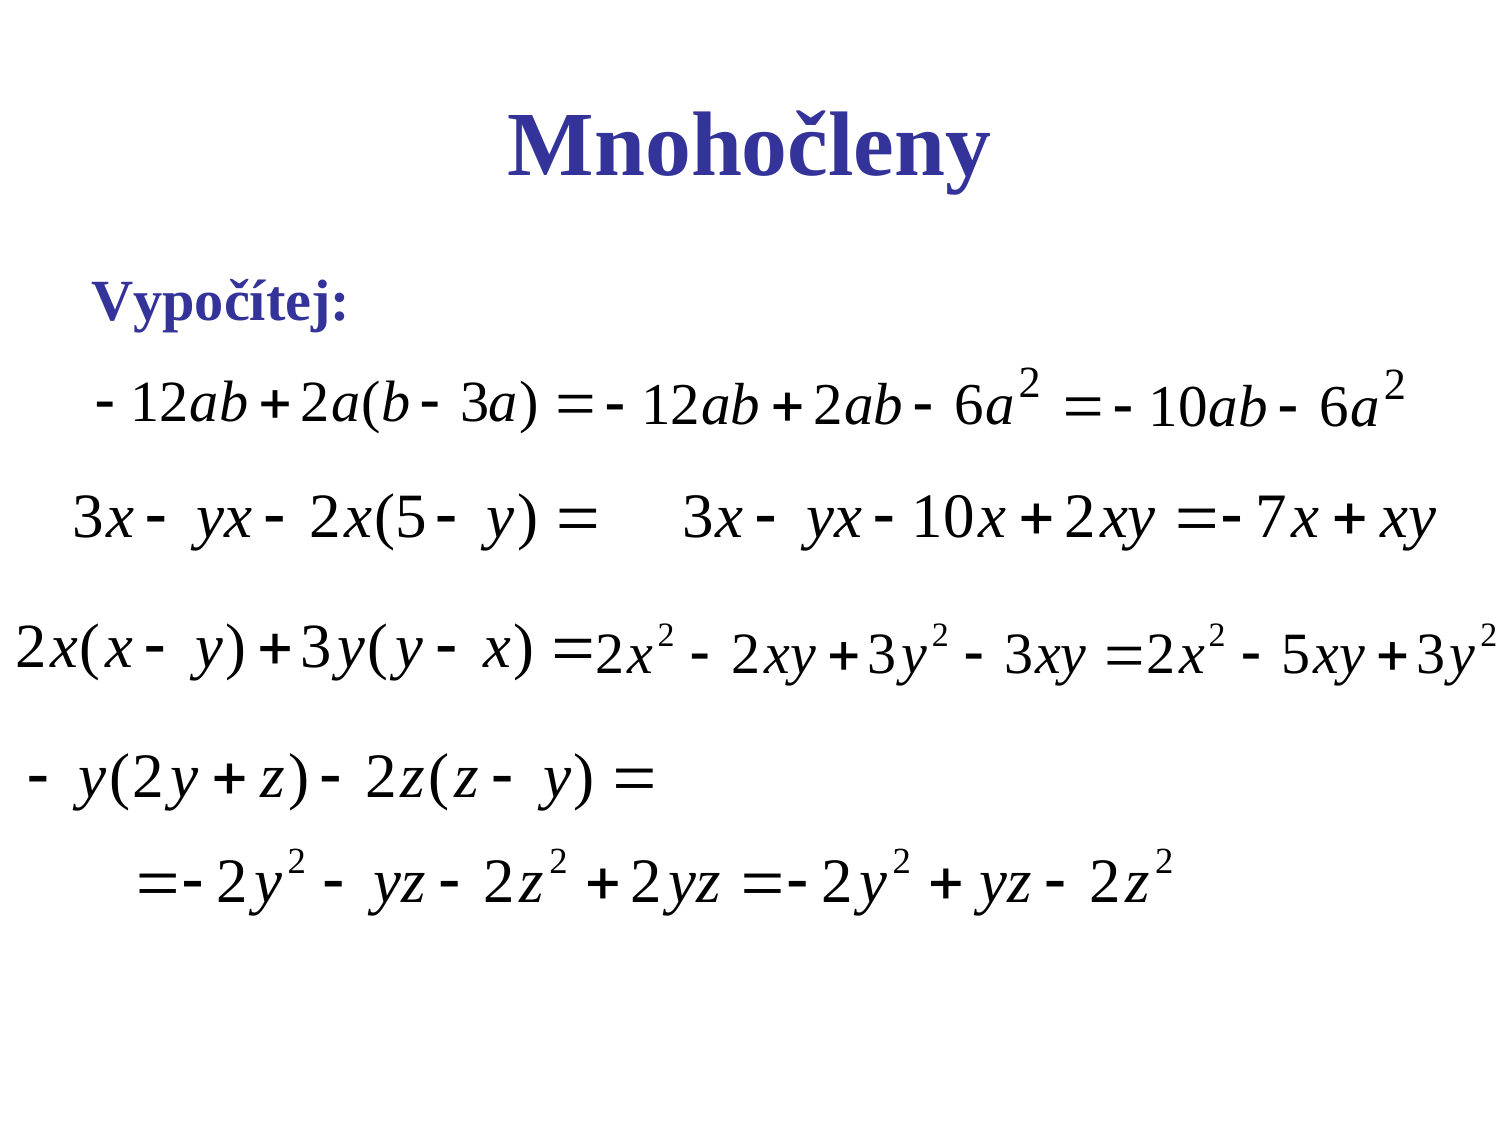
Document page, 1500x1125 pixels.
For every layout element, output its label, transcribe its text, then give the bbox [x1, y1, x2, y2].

chart [17, 739, 656, 824]
chart [5, 609, 1500, 698]
chart [674, 479, 1447, 565]
chart [1104, 351, 1415, 441]
chart [86, 350, 1103, 446]
chart [64, 479, 597, 564]
text_box Vypočítej: [76, 245, 1211, 350]
chart [123, 833, 1188, 929]
title Mnohočleny [75, 45, 1426, 233]
